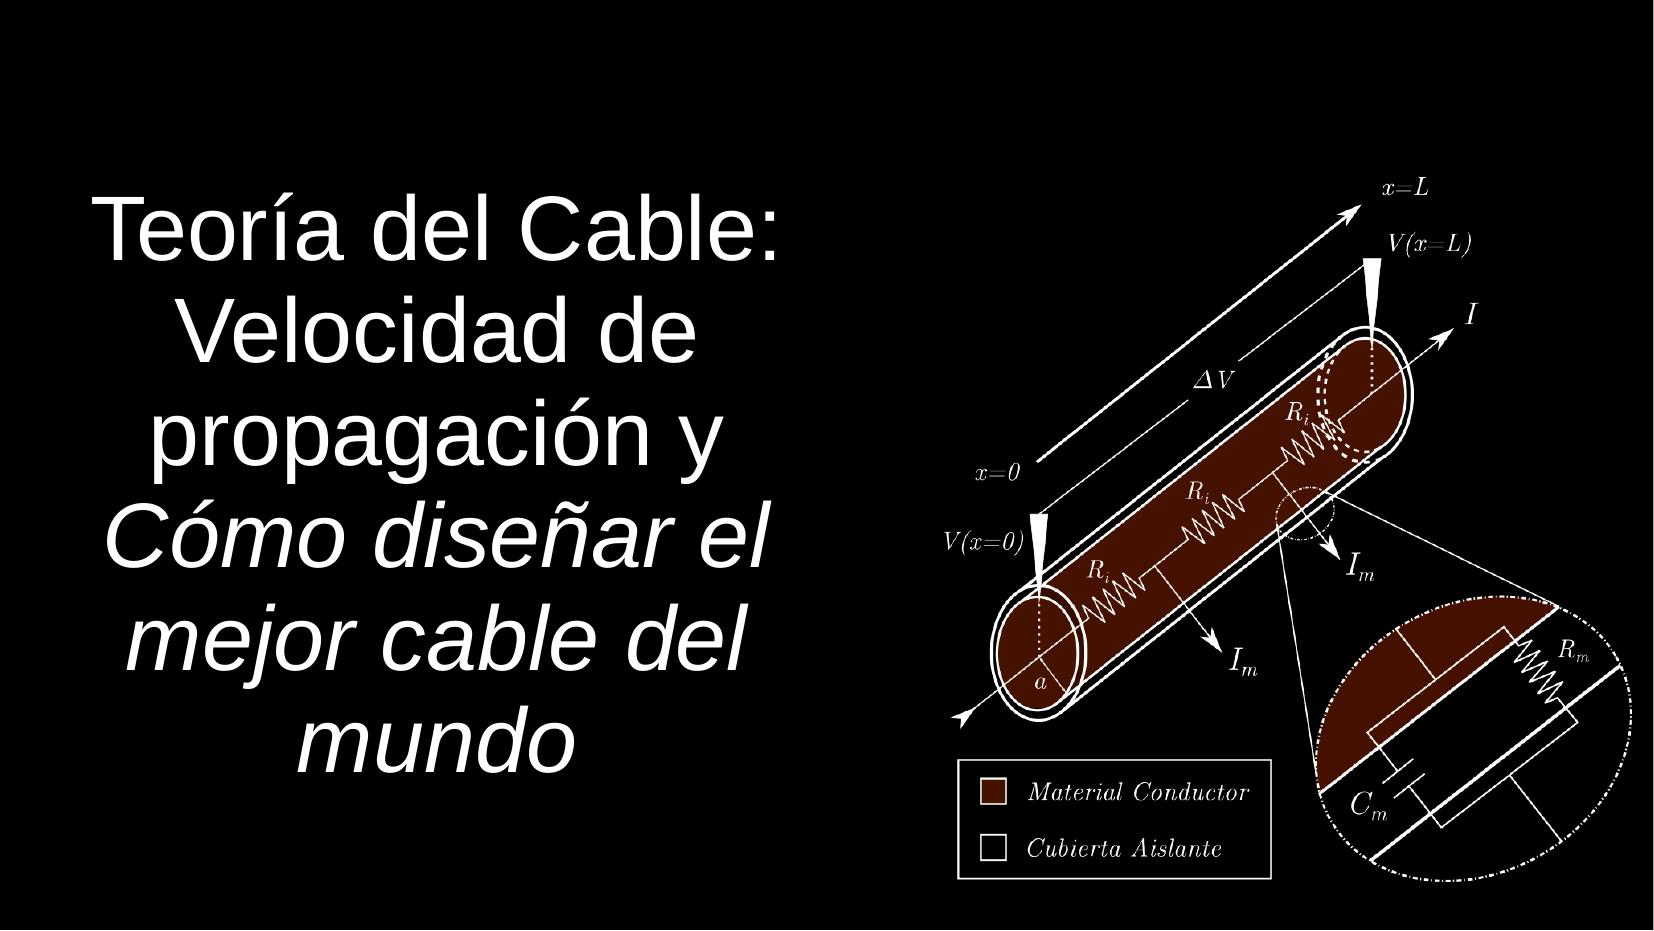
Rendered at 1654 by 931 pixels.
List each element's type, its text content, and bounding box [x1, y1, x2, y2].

title Teoría del Cable: Velocidad de propagación y Cómo diseñar el mejor cable del mundo [0, 177, 886, 793]
picture [944, 177, 1632, 882]
